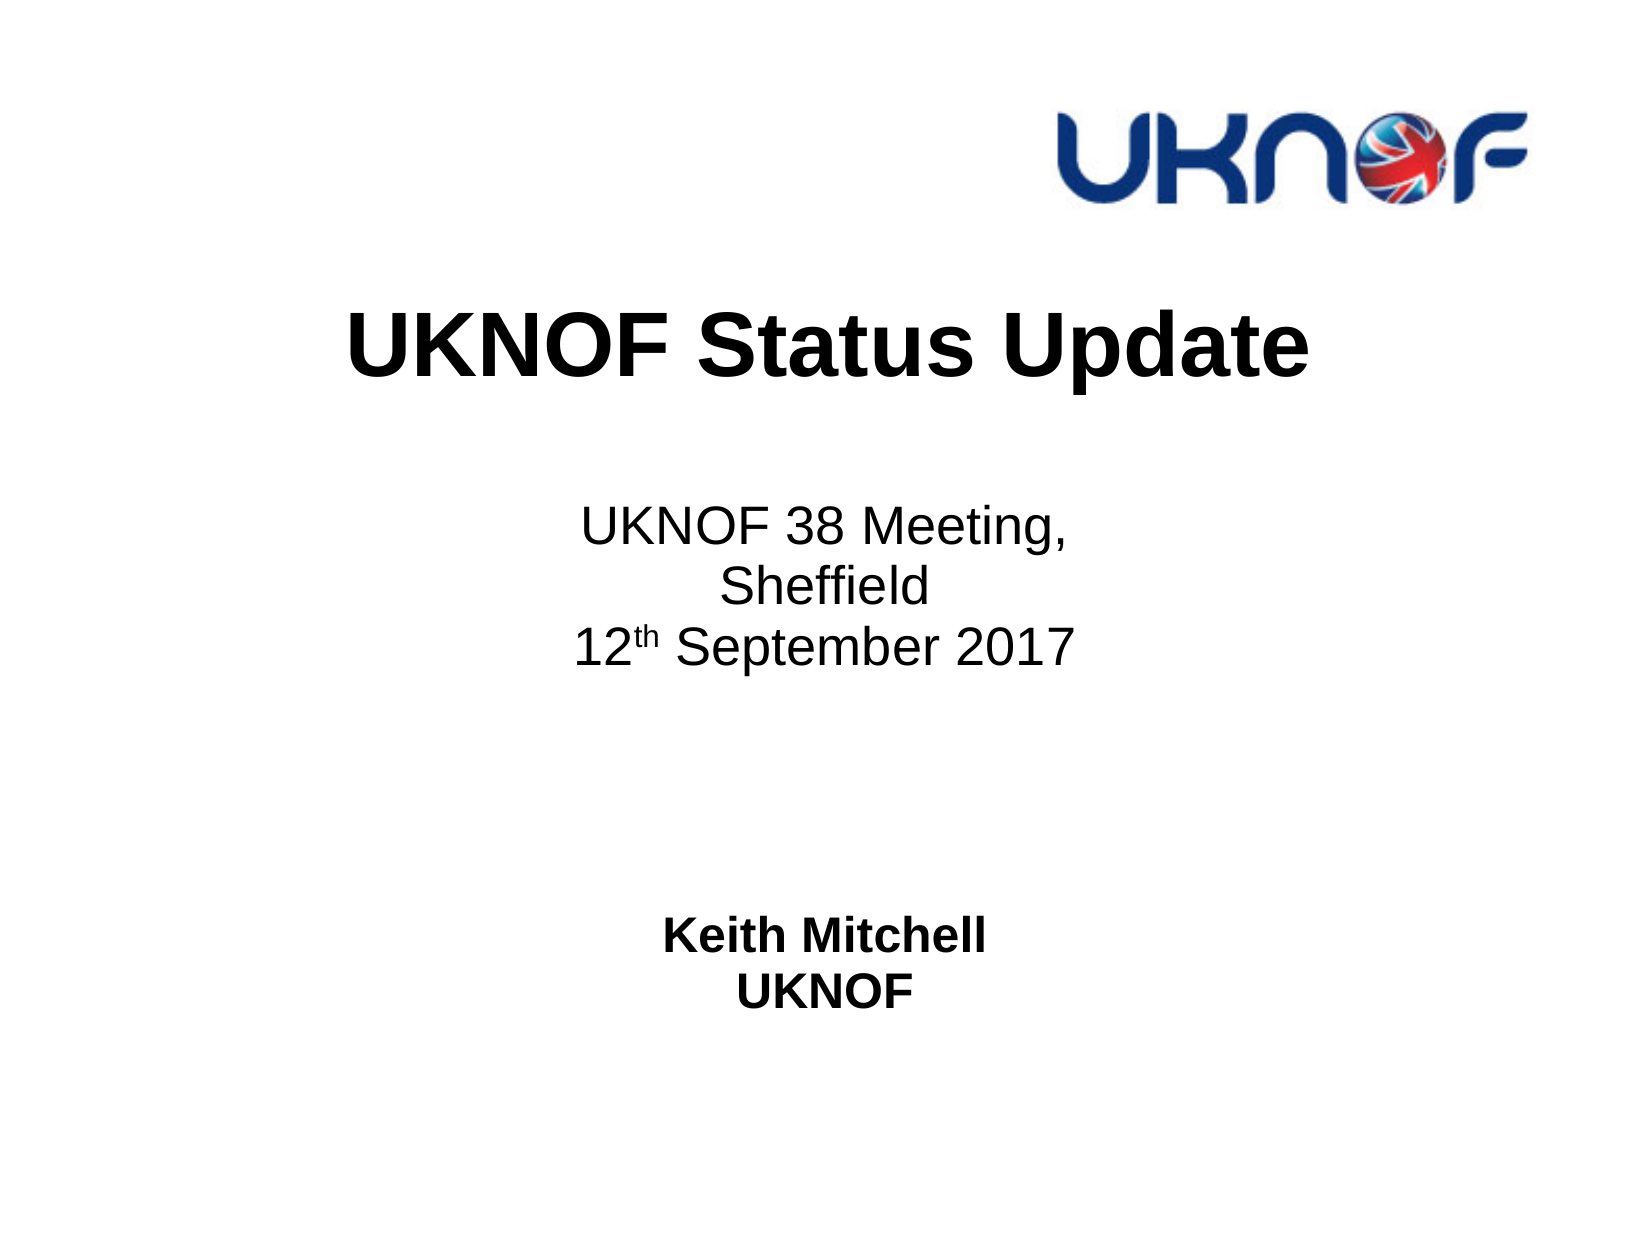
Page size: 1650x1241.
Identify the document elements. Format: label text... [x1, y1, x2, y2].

text_box Keith Mitchell UKNOF [618, 899, 1032, 1027]
picture [1050, 93, 1536, 225]
text_box UKNOF Status Update [330, 292, 1328, 404]
text_box UKNOF 38 Meeting, Sheffield 12th September 2017 [558, 487, 1092, 685]
